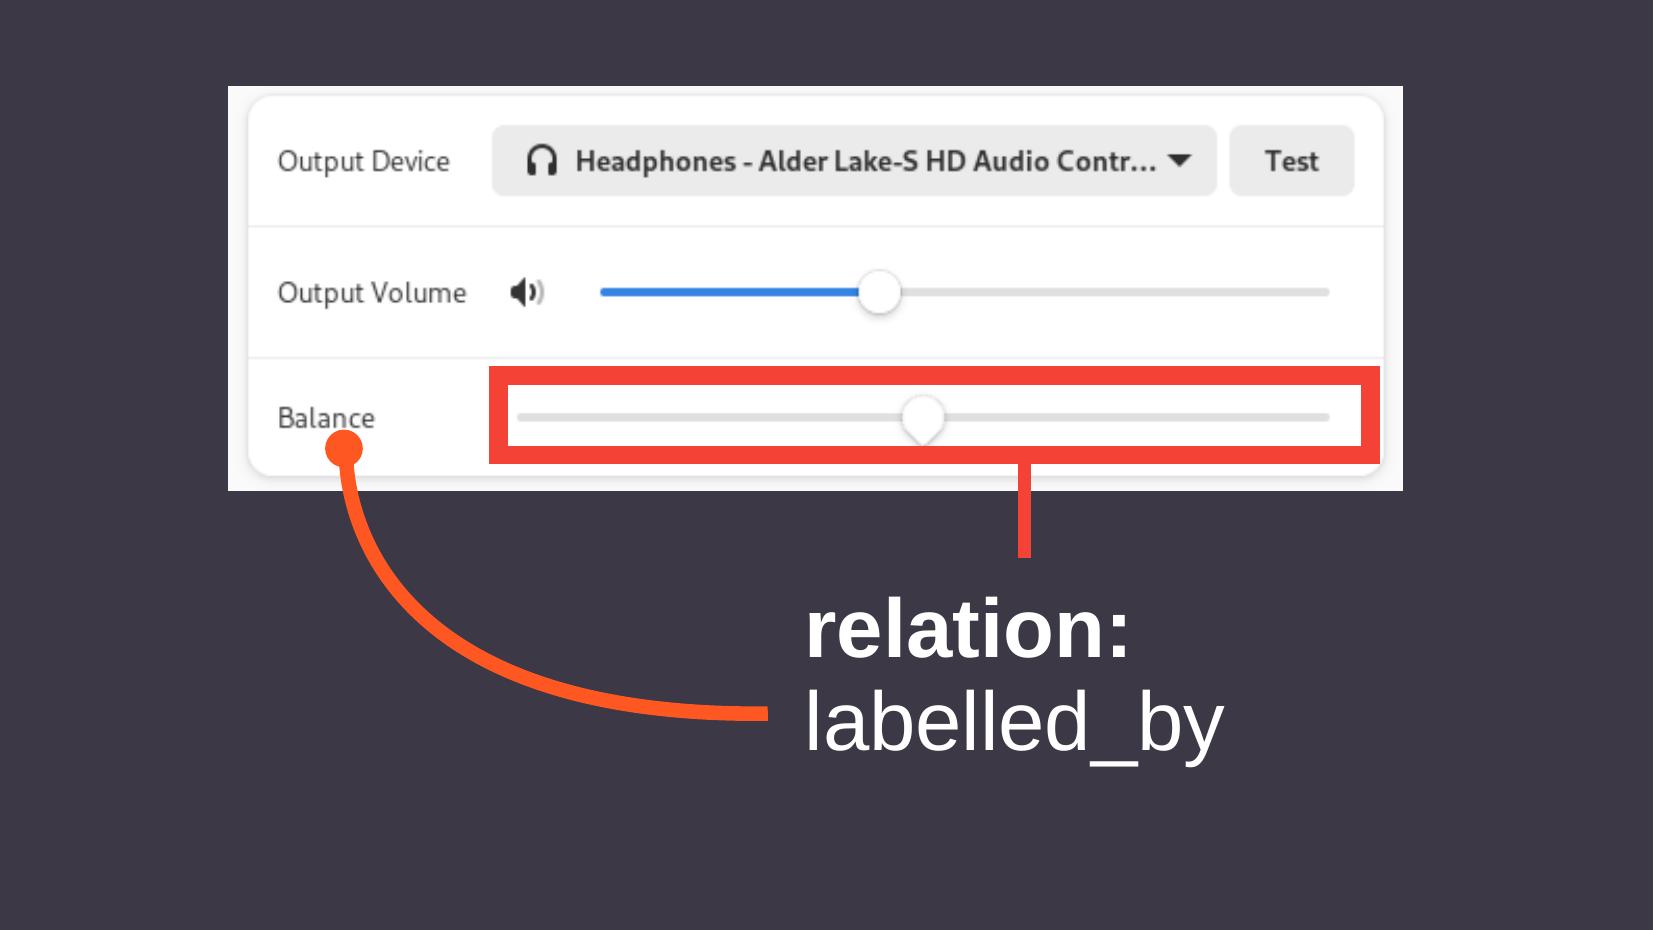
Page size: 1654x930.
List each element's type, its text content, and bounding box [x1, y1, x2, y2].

picture [228, 86, 1403, 491]
text_box [325, 429, 363, 468]
text_box relation: labelled_by [789, 574, 1481, 869]
picture [508, 385, 1361, 446]
